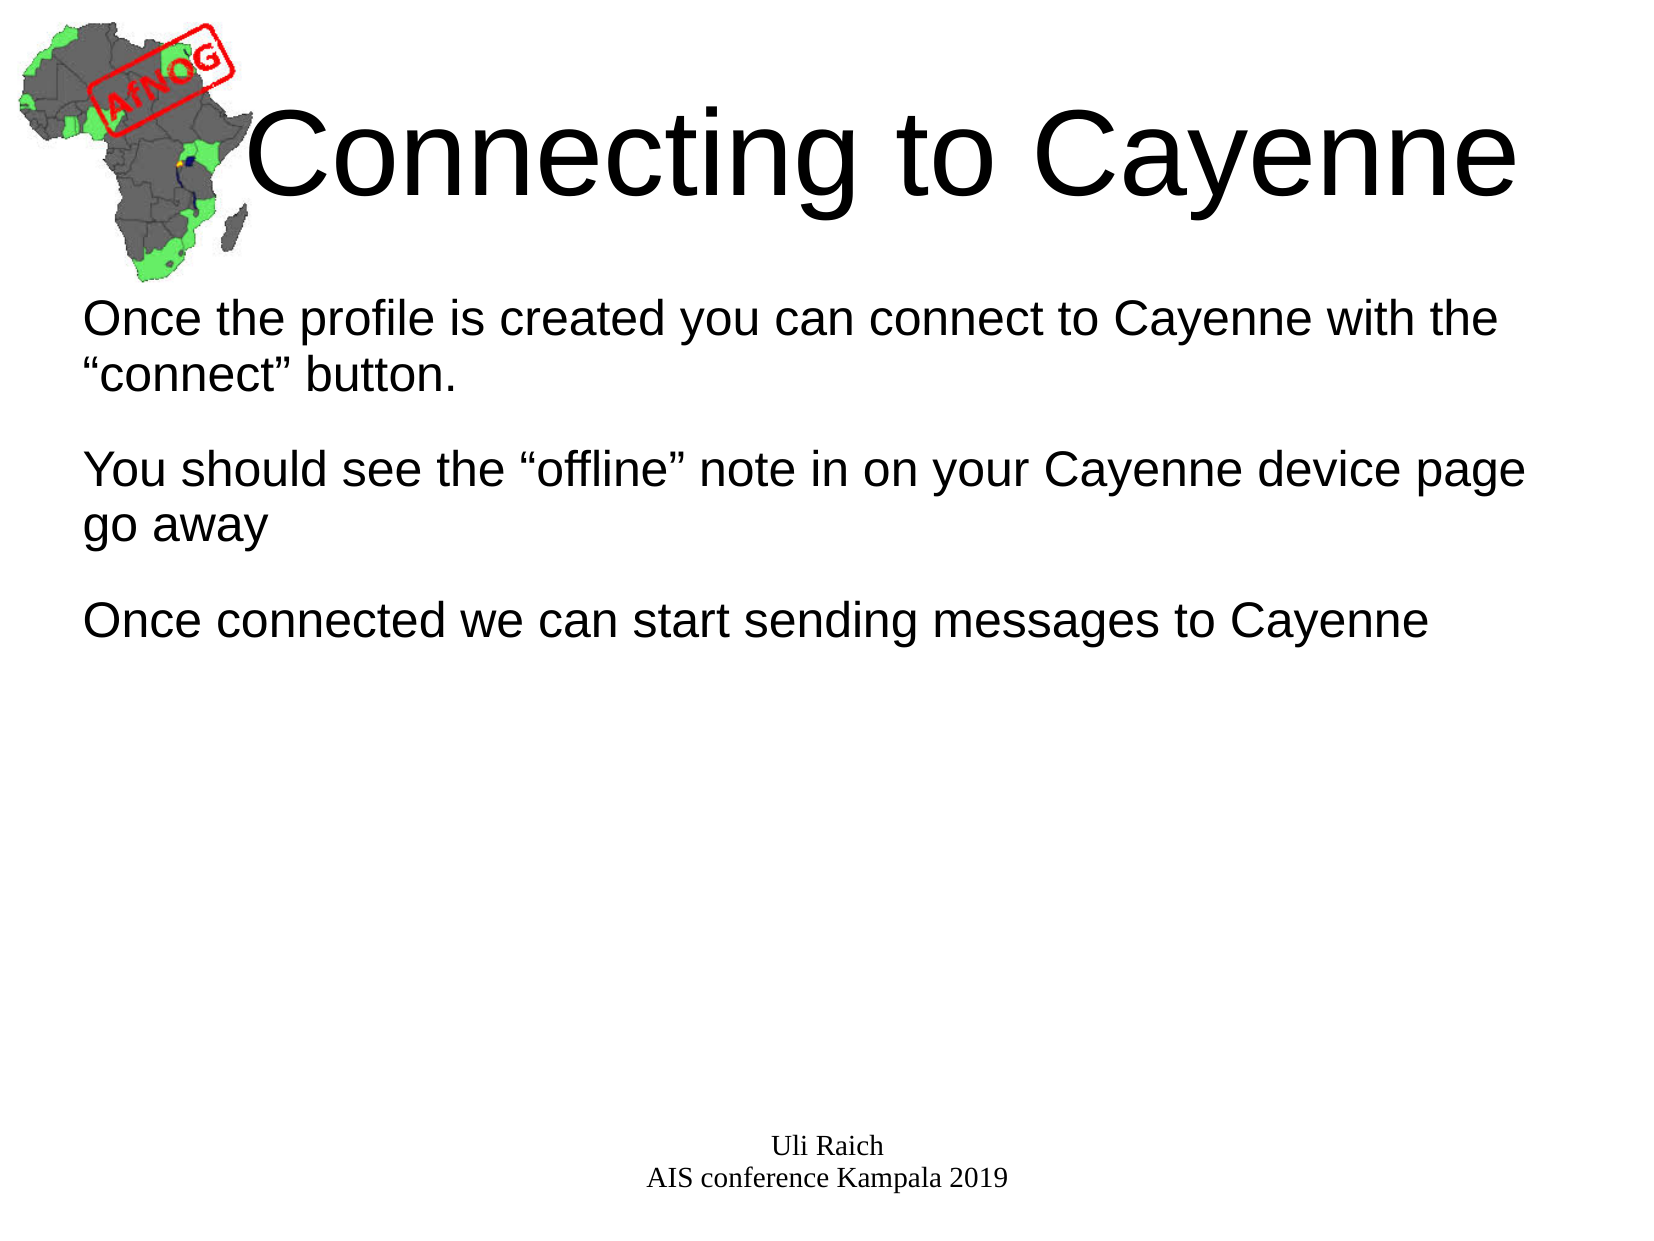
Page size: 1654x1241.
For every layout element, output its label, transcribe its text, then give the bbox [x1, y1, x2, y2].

picture [9, 0, 259, 291]
title Connecting to Cayenne [195, 49, 1571, 257]
list Once the profile is created you can connect to Cayenne with the “connect” button. You should see the “offline” note in on your Cayenne device page go away Once connected we can start sending messages to Cayenne [82, 290, 1571, 1010]
